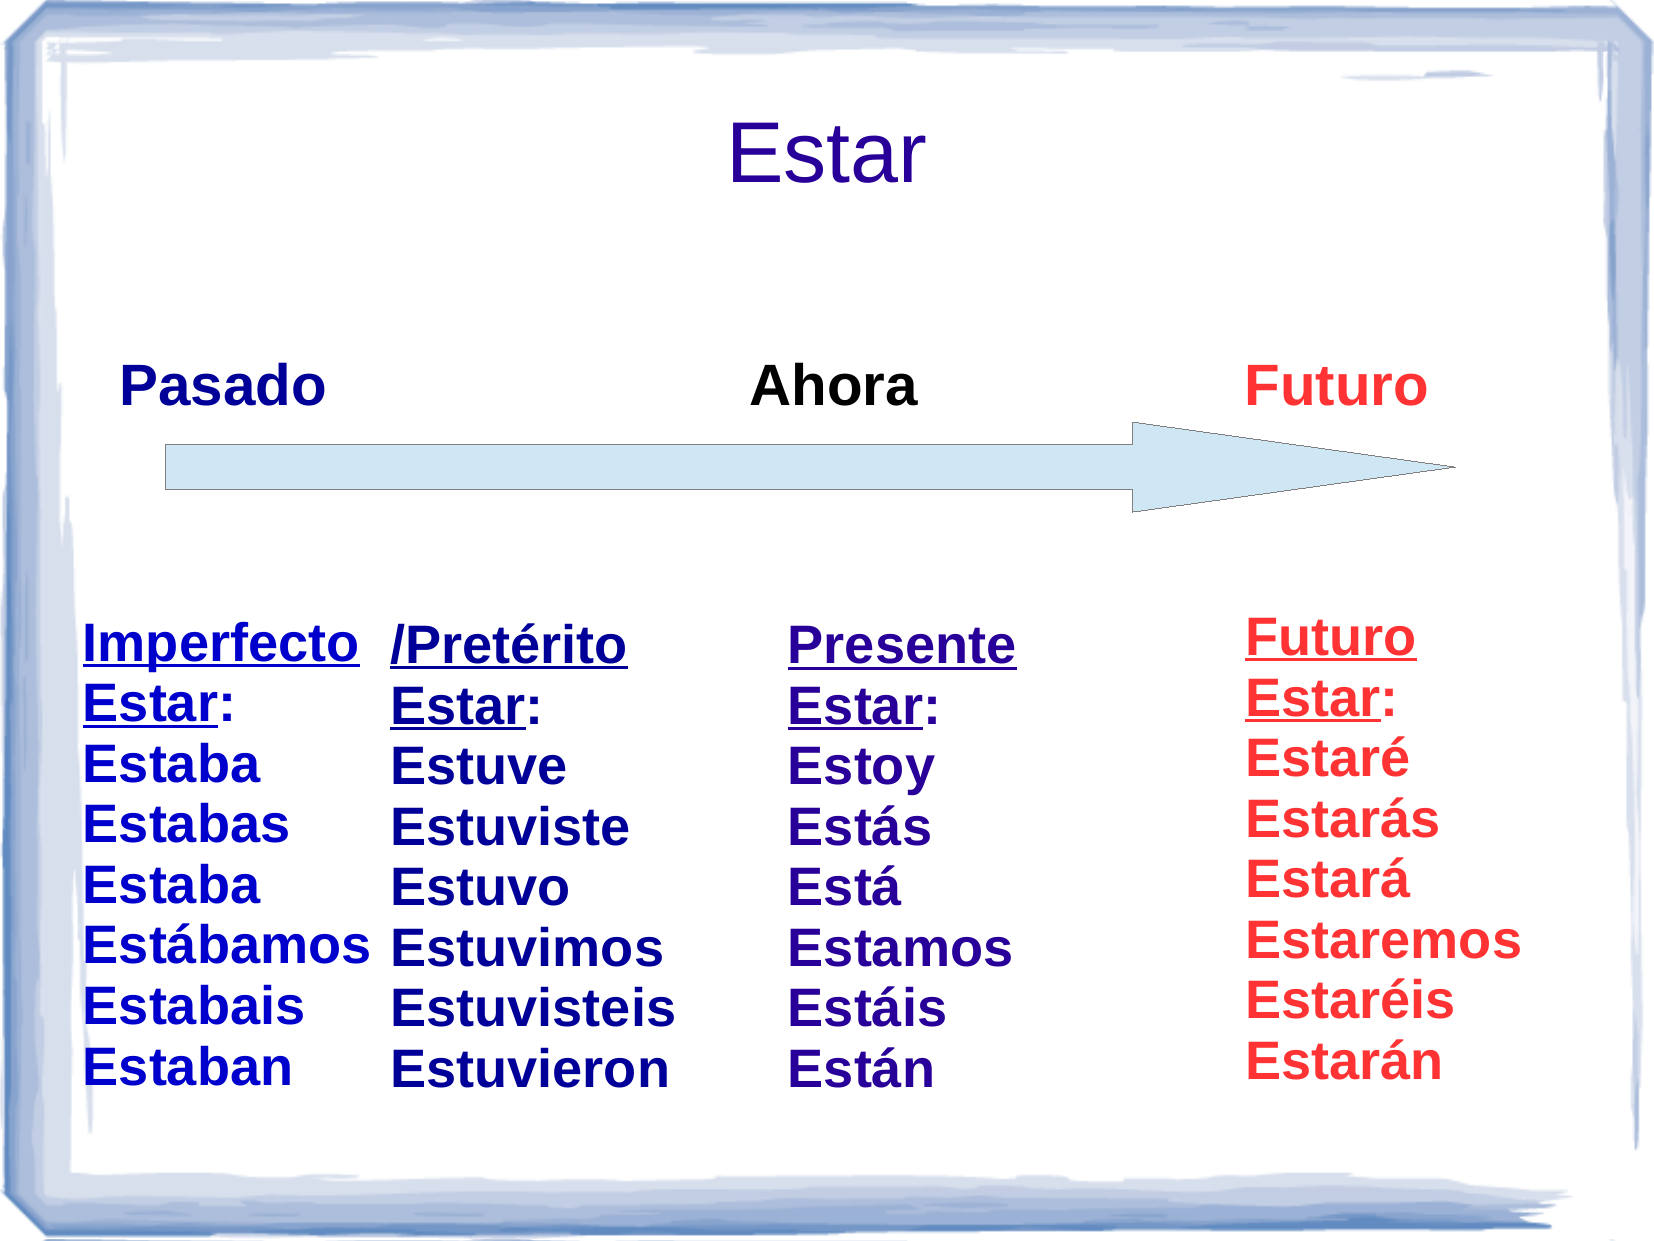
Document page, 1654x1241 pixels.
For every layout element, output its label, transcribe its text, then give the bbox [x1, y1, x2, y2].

text_box /Pretérito Estar: Estuve Estuviste Estuvo Estuvimos Estuvisteis Estuvieron [390, 520, 691, 1194]
subtitle Imperfecto Estar: Estaba Estabas Estaba Estábamos Estabais Estaban [82, 517, 436, 1191]
text_box Pasado [105, 345, 436, 427]
text_box [165, 422, 1456, 513]
title Estar [82, 49, 1571, 257]
text_box Presente Estar: Estoy Estás Está Estamos Estáis Están [787, 520, 1141, 1194]
picture [0, 0, 1654, 1241]
text_box Futuro [1230, 345, 1561, 427]
text_box Futuro Estar: Estaré Estarás Estará Estaremos Estaréis Estarán [1245, 512, 1546, 1186]
text_box Ahora [735, 345, 1066, 427]
